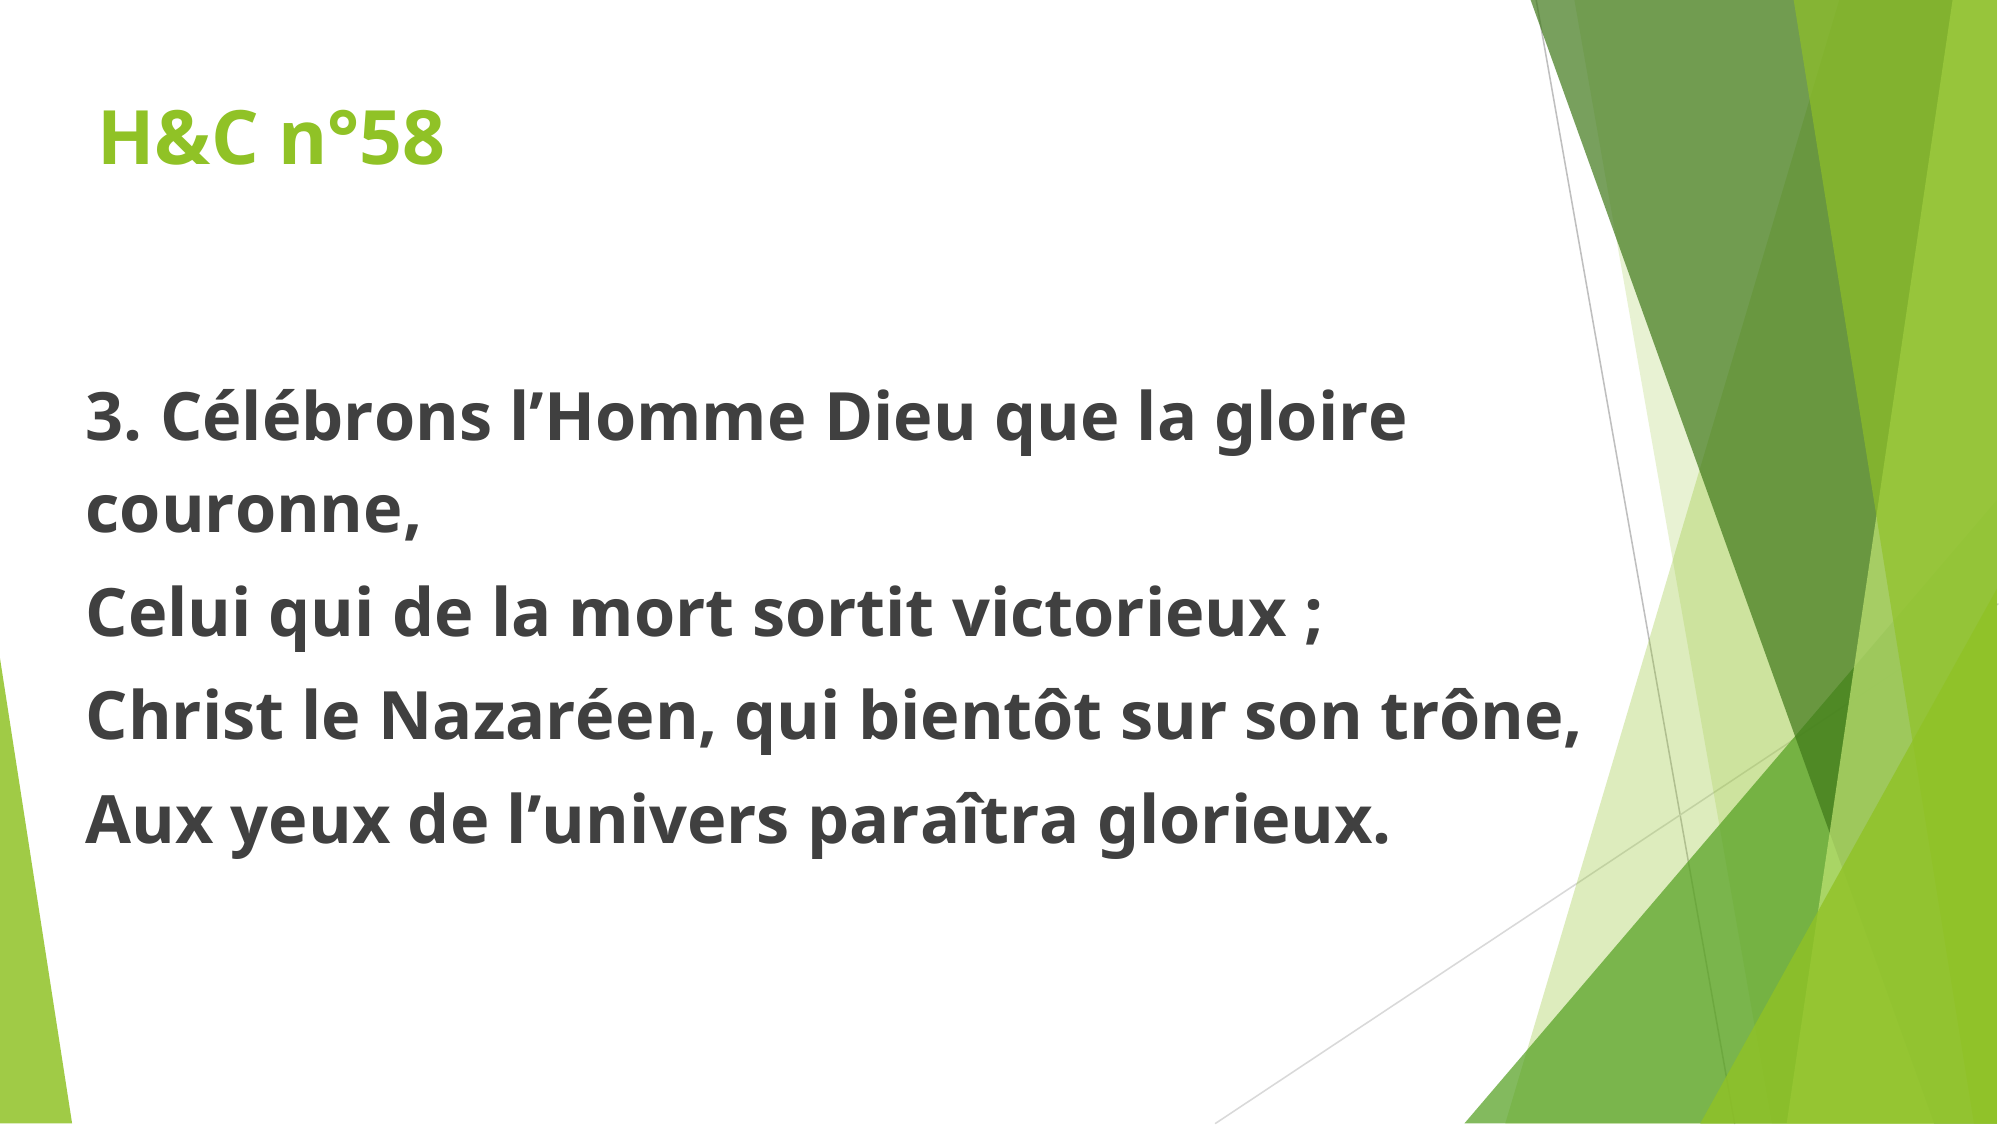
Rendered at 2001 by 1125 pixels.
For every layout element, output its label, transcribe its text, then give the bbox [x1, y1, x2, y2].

text_box 3. Célébrons l’Homme Dieu que la gloire couronne, Celui qui de la mort sortit victorieux ; Christ le Nazaréen, qui bientôt sur son trône, Aux yeux de l’univers paraîtra glorieux. [70, 354, 1772, 1075]
text_box H&C n°58 [82, 82, 508, 201]
